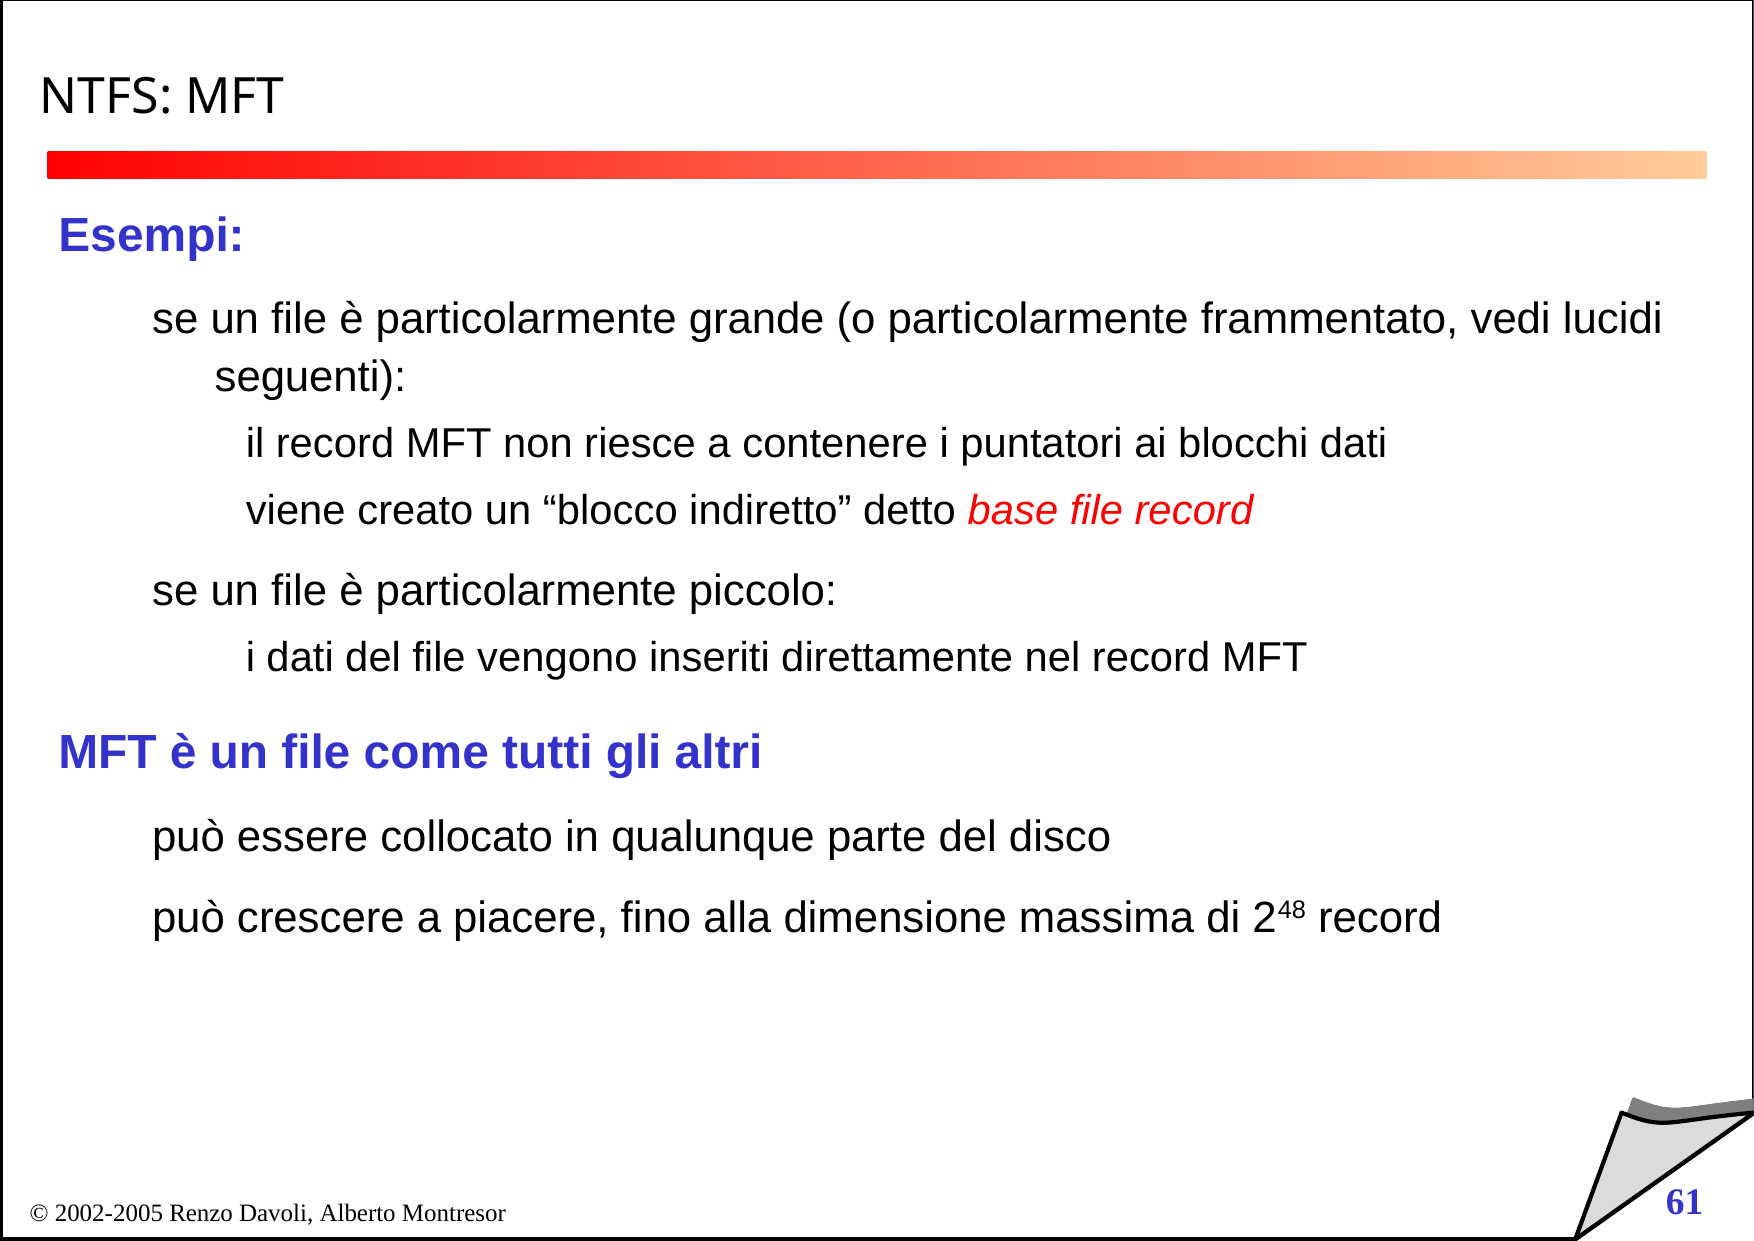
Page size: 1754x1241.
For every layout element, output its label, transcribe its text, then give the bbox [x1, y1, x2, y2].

title NTFS: MFT [40, 49, 1713, 144]
list Esempi: se un file è particolarmente grande (o particolarmente frammentato, vedi lucidi seguenti): il record MFT non riesce a contenere i puntatori ai blocchi dati viene creato un “blocco indiretto” detto base file record se un file è particolarmente piccolo: i dati del file vengono inseriti direttamente nel record MFT MFT è un file come tutti gli altri può essere collocato in qualunque parte del disco può crescere a piacere, fino alla dimensione massima di 248 record [58, 206, 1695, 1081]
